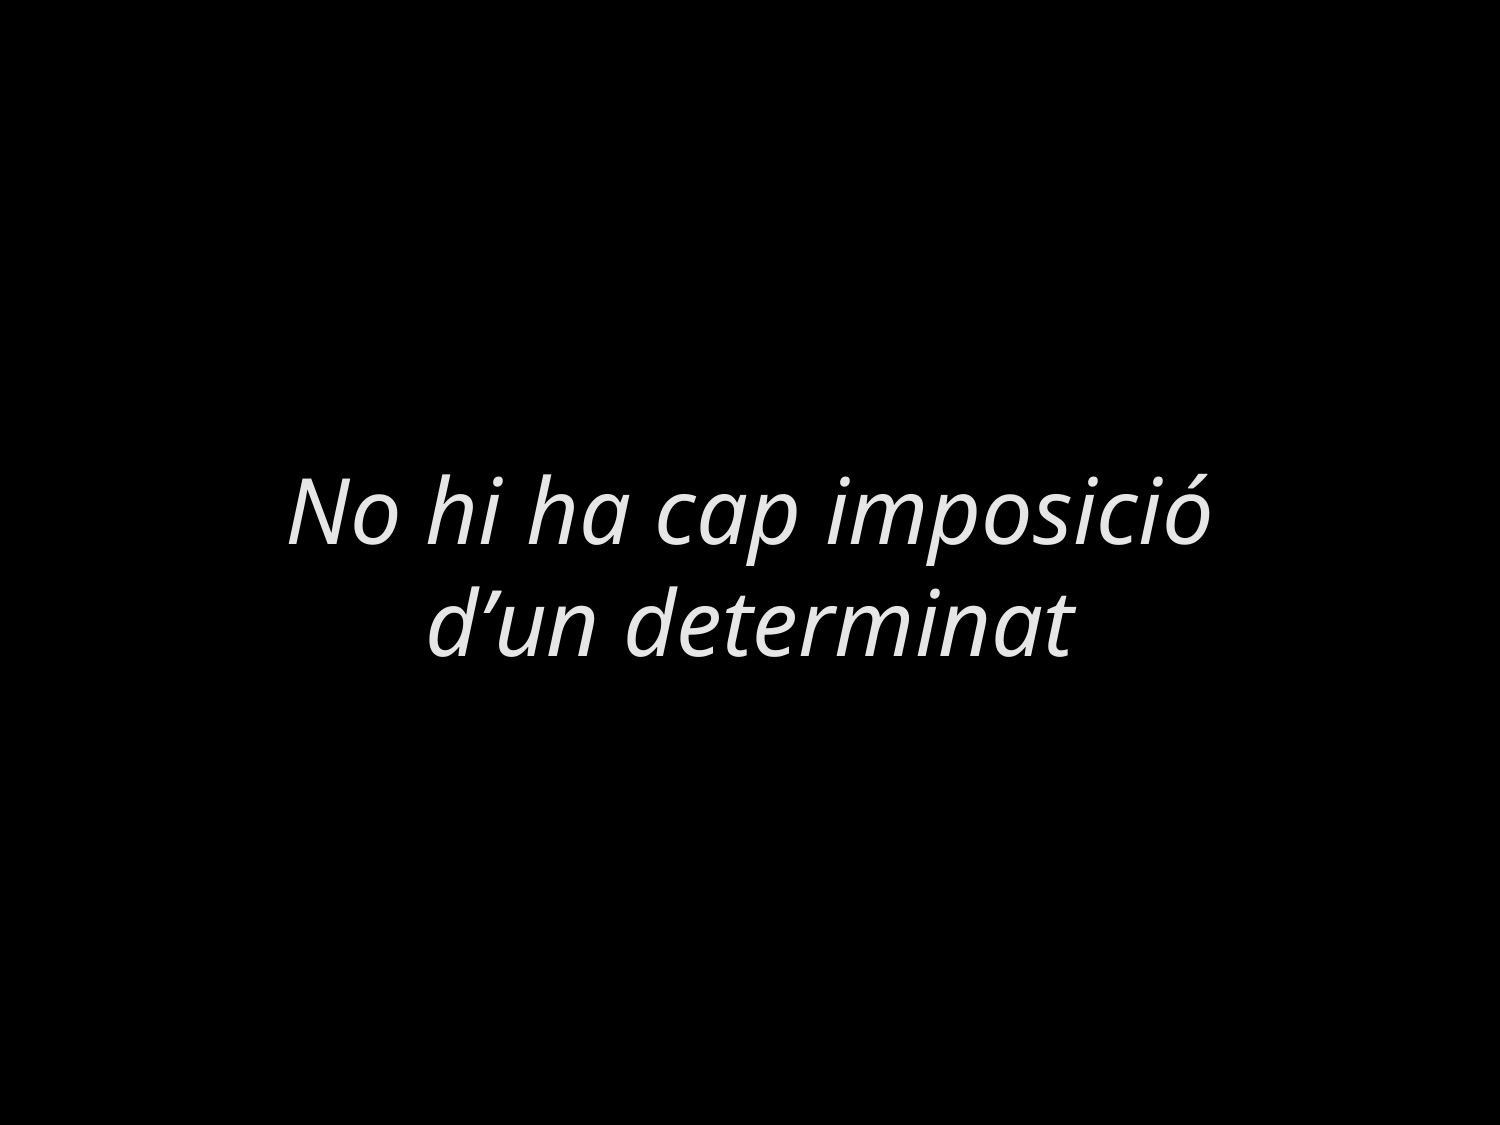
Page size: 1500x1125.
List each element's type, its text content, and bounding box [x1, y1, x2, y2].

subtitle No hi ha cap imposició d’un determinat [109, 112, 1391, 1013]
